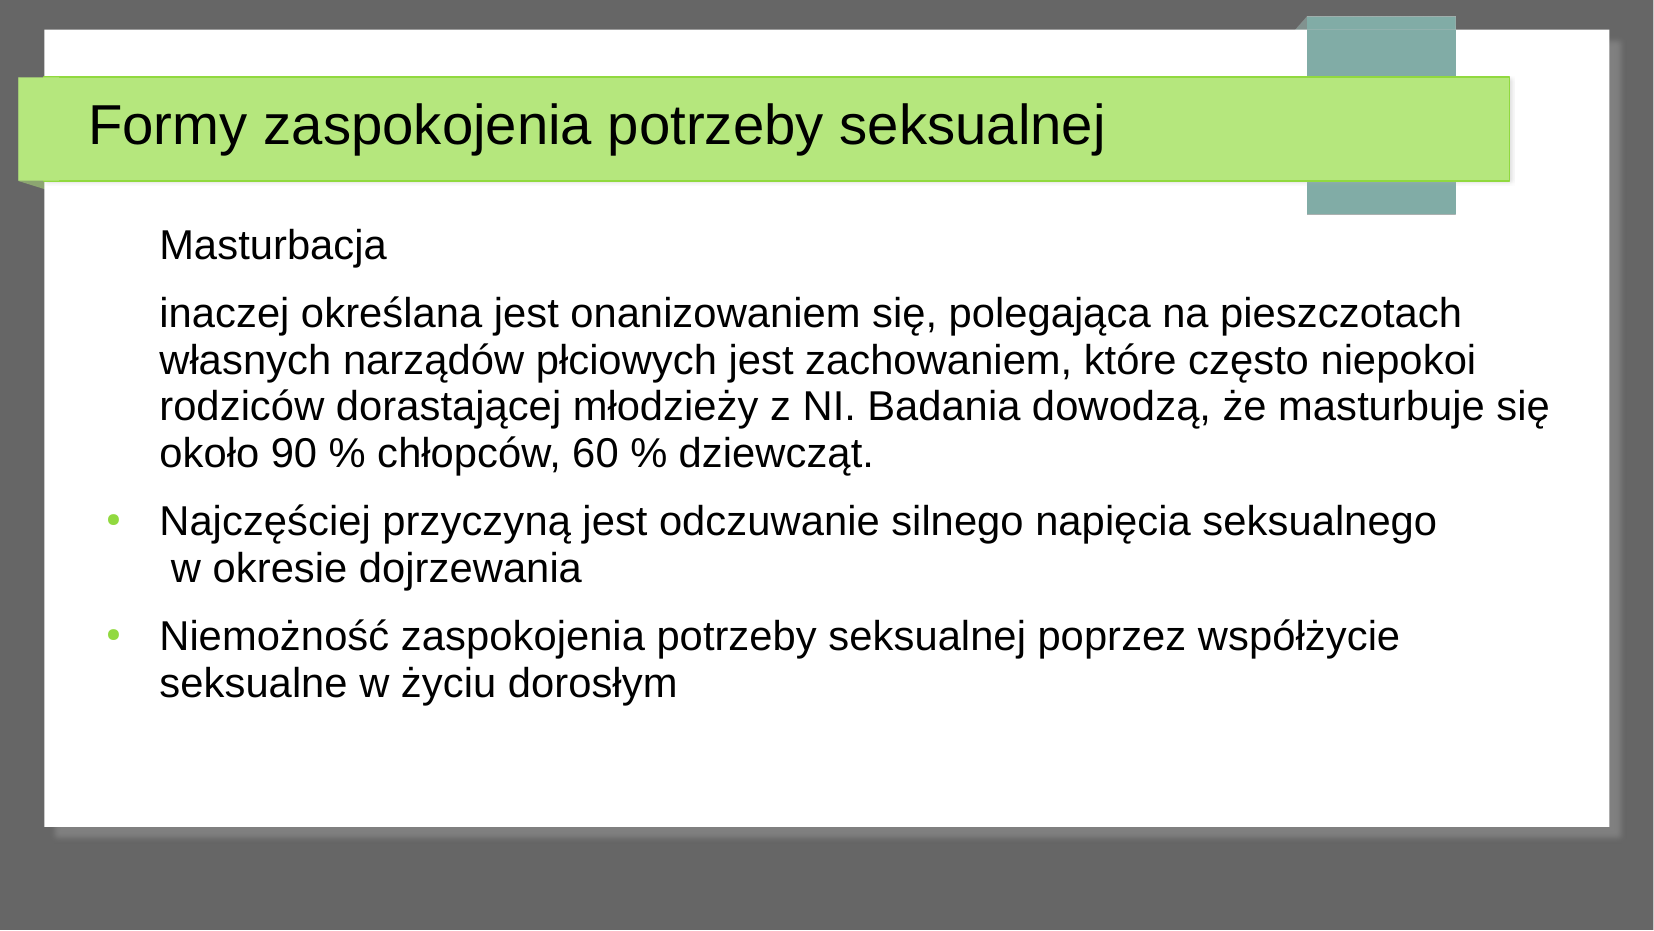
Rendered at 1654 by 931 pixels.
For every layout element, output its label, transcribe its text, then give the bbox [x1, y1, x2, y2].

list Masturbacja inaczej określana jest onanizowaniem się, polegająca na pieszczotach własnych narządów płciowych jest zachowaniem, które często niepokoi rodziców dorastającej młodzieży z NI. Badania dowodzą, że masturbuje się około 90 % chłopców, 60 % dziewcząt. Najczęściej przyczyną jest odczuwanie silnego napięcia seksualnego w okresie dojrzewania Niemożność zaspokojenia potrzeby seksualnej poprzez współżycie seksualne w życiu dorosłym [88, 221, 1565, 813]
title Formy zaspokojenia potrzeby seksualnej [88, 73, 1506, 178]
